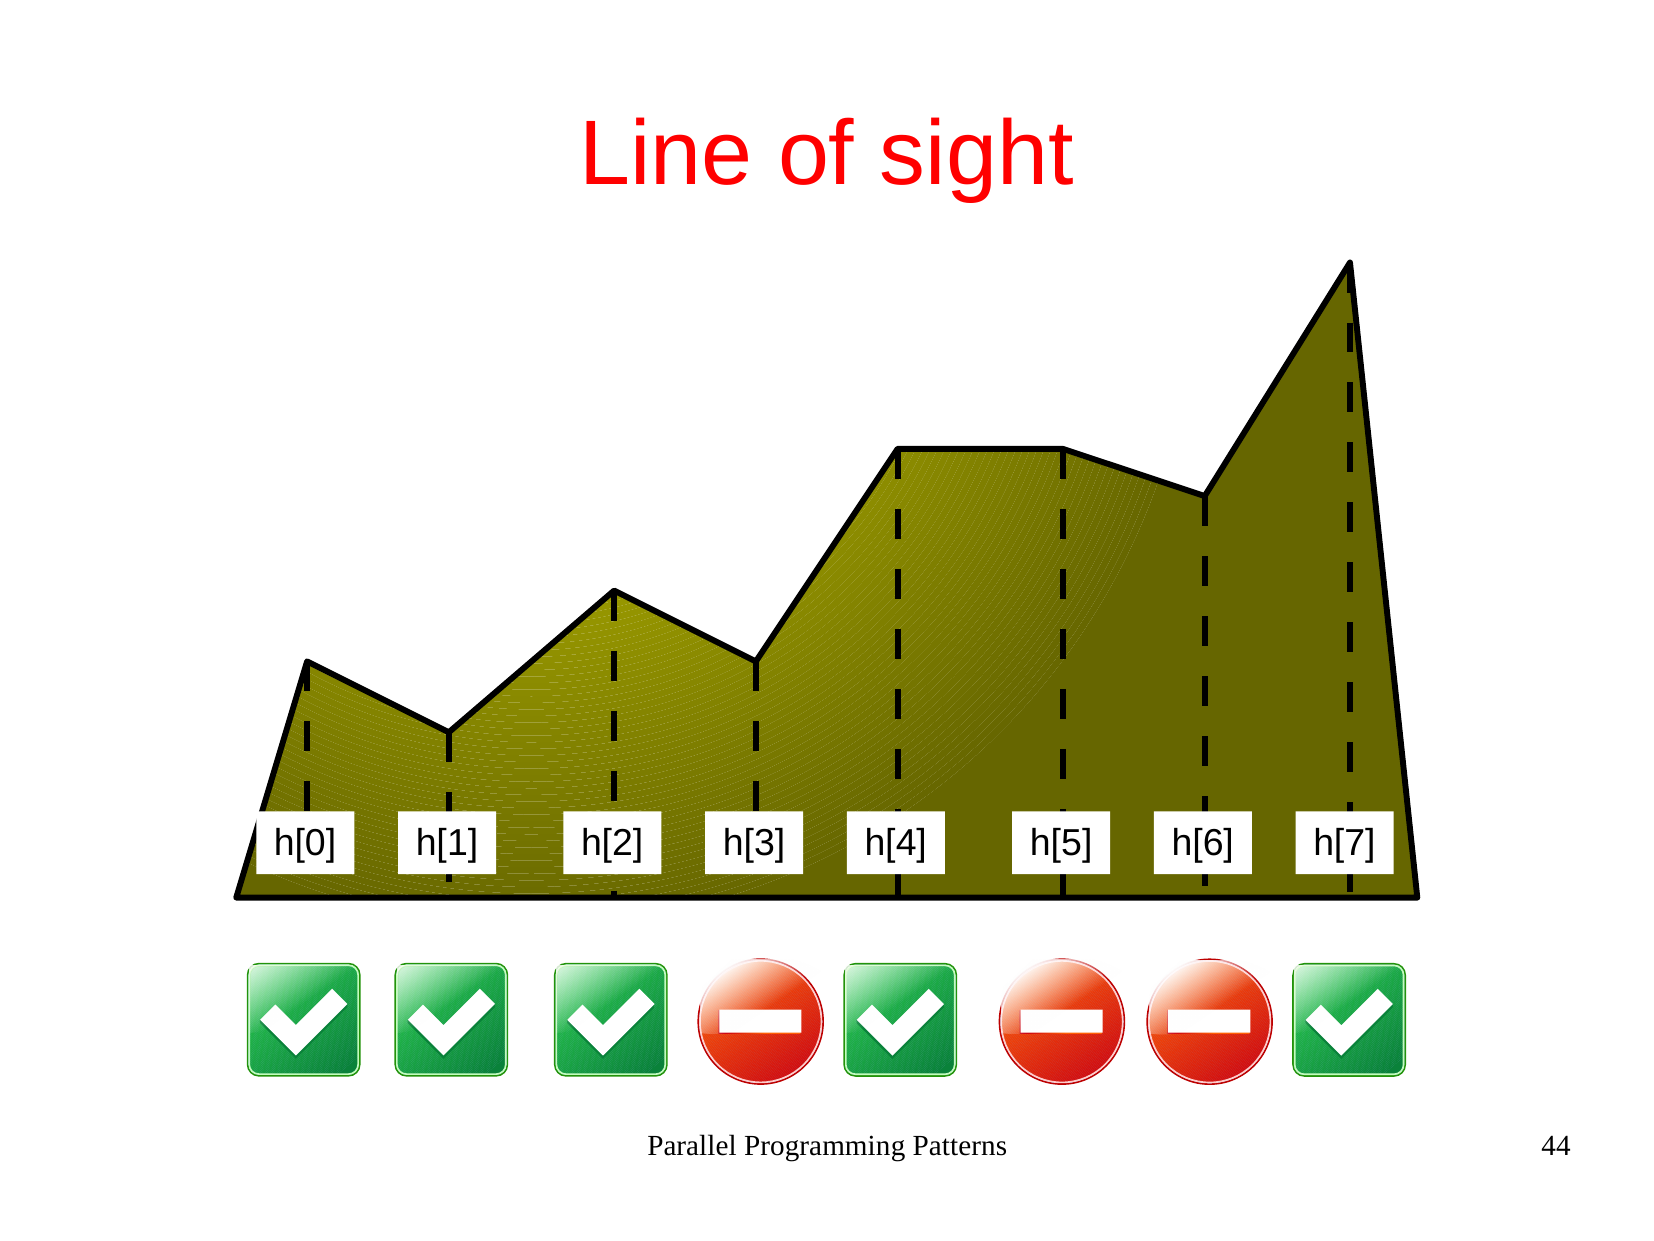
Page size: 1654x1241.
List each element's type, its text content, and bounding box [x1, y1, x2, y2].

text_box h[0] [256, 811, 355, 875]
text_box h[3] [705, 811, 804, 875]
text_box h[7] [1295, 811, 1394, 875]
text_box h[4] [846, 811, 945, 875]
title Line of sight [82, 49, 1571, 257]
picture [212, 931, 1437, 1111]
text_box h[6] [1153, 811, 1252, 875]
text_box [236, 267, 1418, 898]
text_box h[1] [398, 811, 497, 875]
text_box h[2] [563, 811, 662, 875]
text_box h[5] [1012, 811, 1111, 875]
